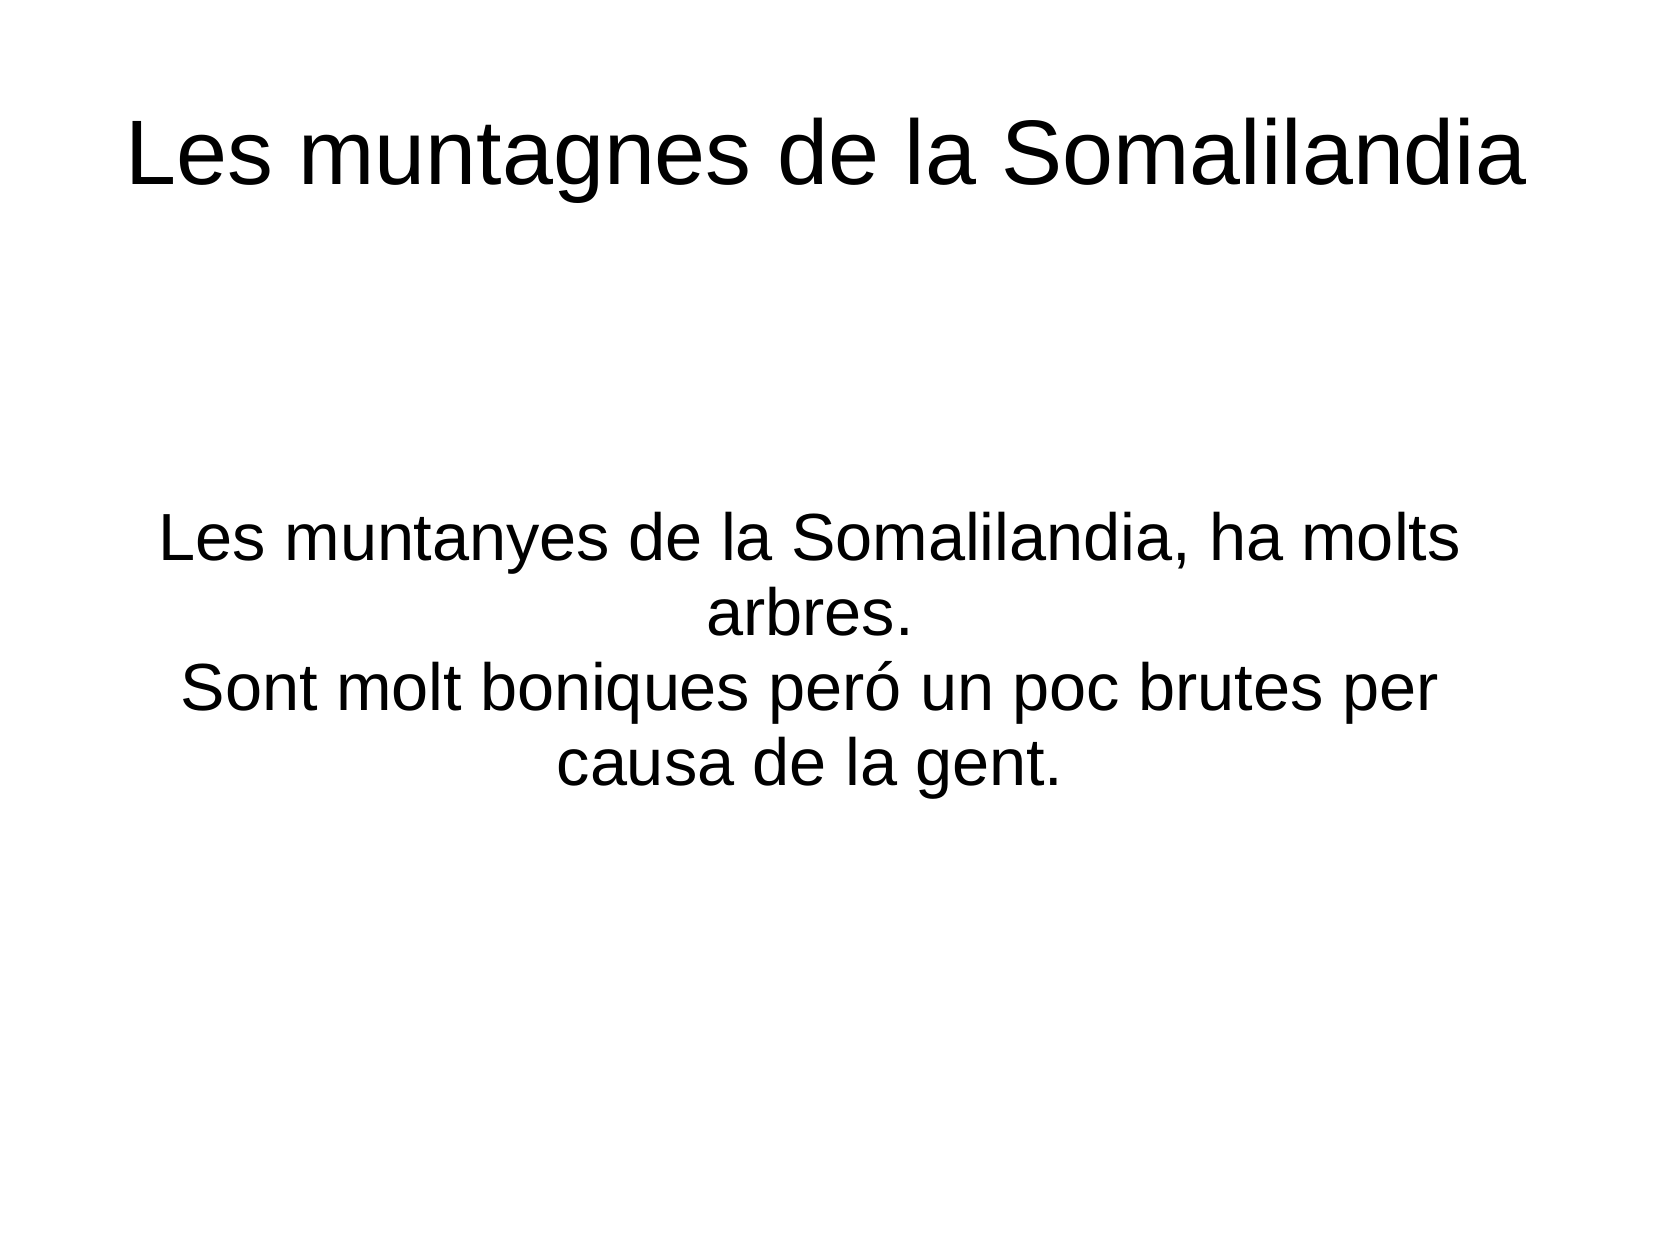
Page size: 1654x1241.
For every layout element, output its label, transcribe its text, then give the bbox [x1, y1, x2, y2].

title Les muntagnes de la Somalilandia [82, 49, 1571, 257]
subtitle Les muntanyes de la Somalilandia, ha molts arbres. Sont molt boniques peró un poc brutes per causa de la gent. [82, 290, 1538, 1010]
